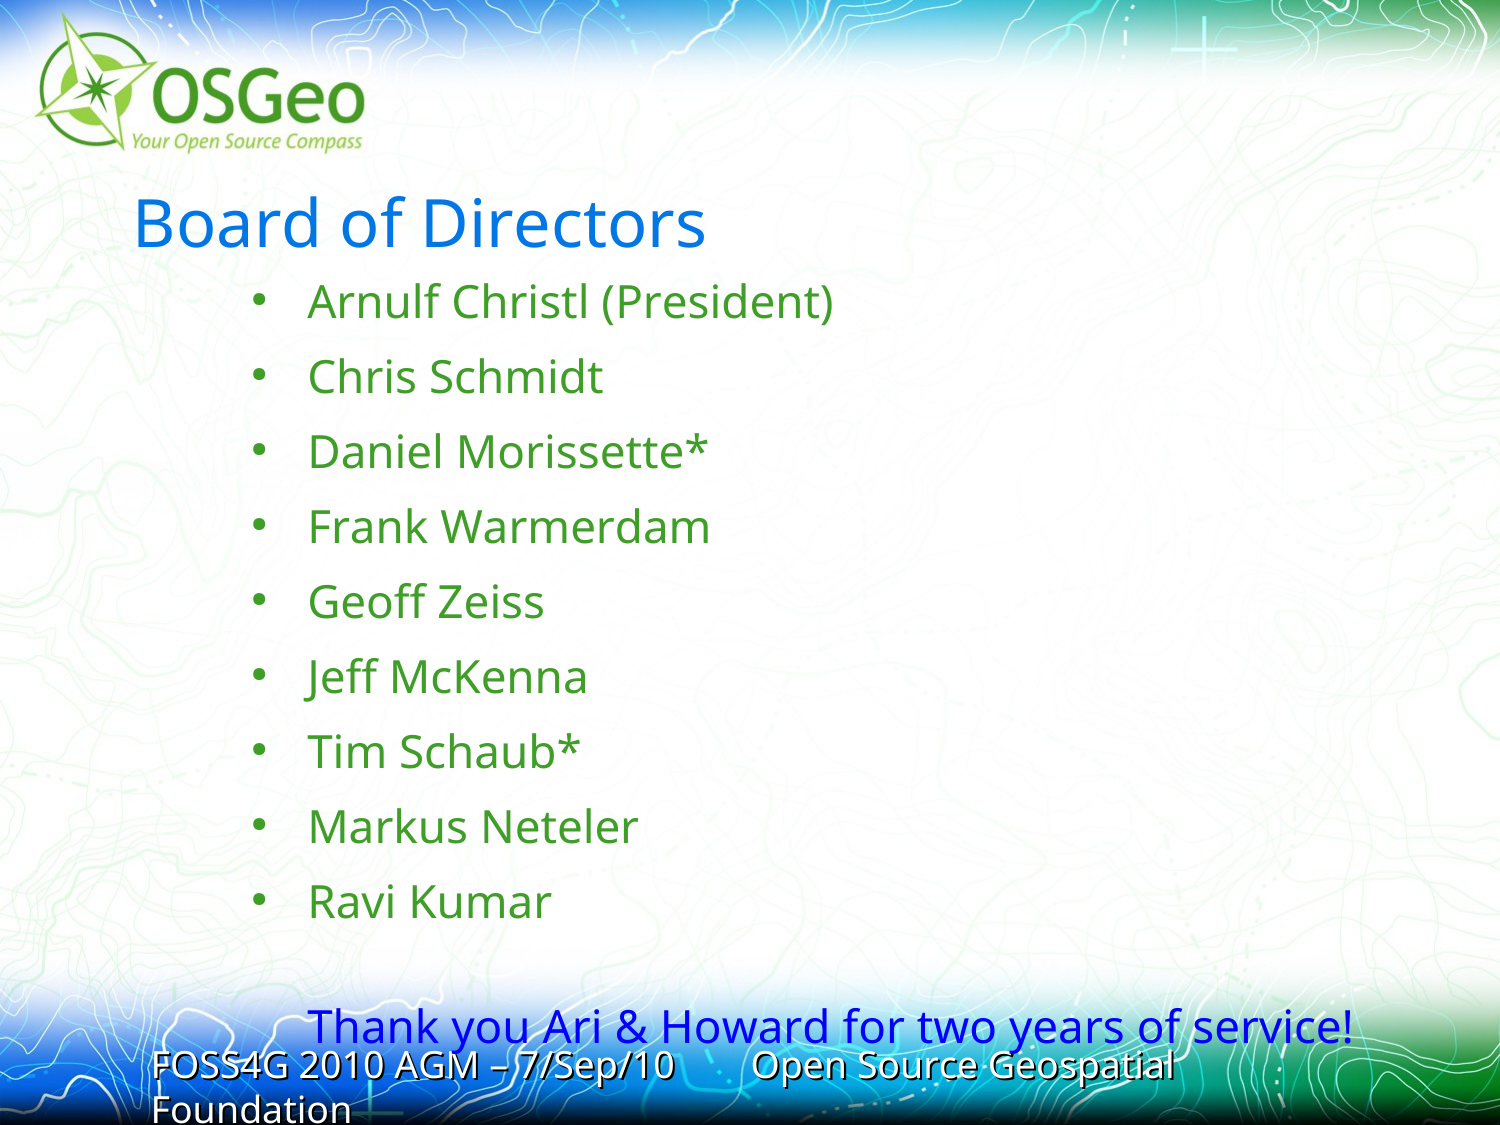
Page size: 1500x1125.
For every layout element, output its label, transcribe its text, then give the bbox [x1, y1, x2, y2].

picture [337, 1107, 348, 1125]
picture [0, 0, 1500, 1125]
picture [313, 1107, 323, 1121]
picture [246, 1107, 256, 1121]
title Board of Directors [118, 171, 1394, 272]
list Arnulf Christl (President) Chris Schmidt Daniel Morissette* Frank Warmerdam Geoff Zeiss Jeff McKenna Tim Schaub* Markus Neteler Ravi Kumar Thank you Ari & Howard for two years of service! [236, 272, 1388, 1004]
picture [224, 1107, 235, 1125]
picture [177, 1107, 187, 1121]
picture [269, 1115, 277, 1121]
